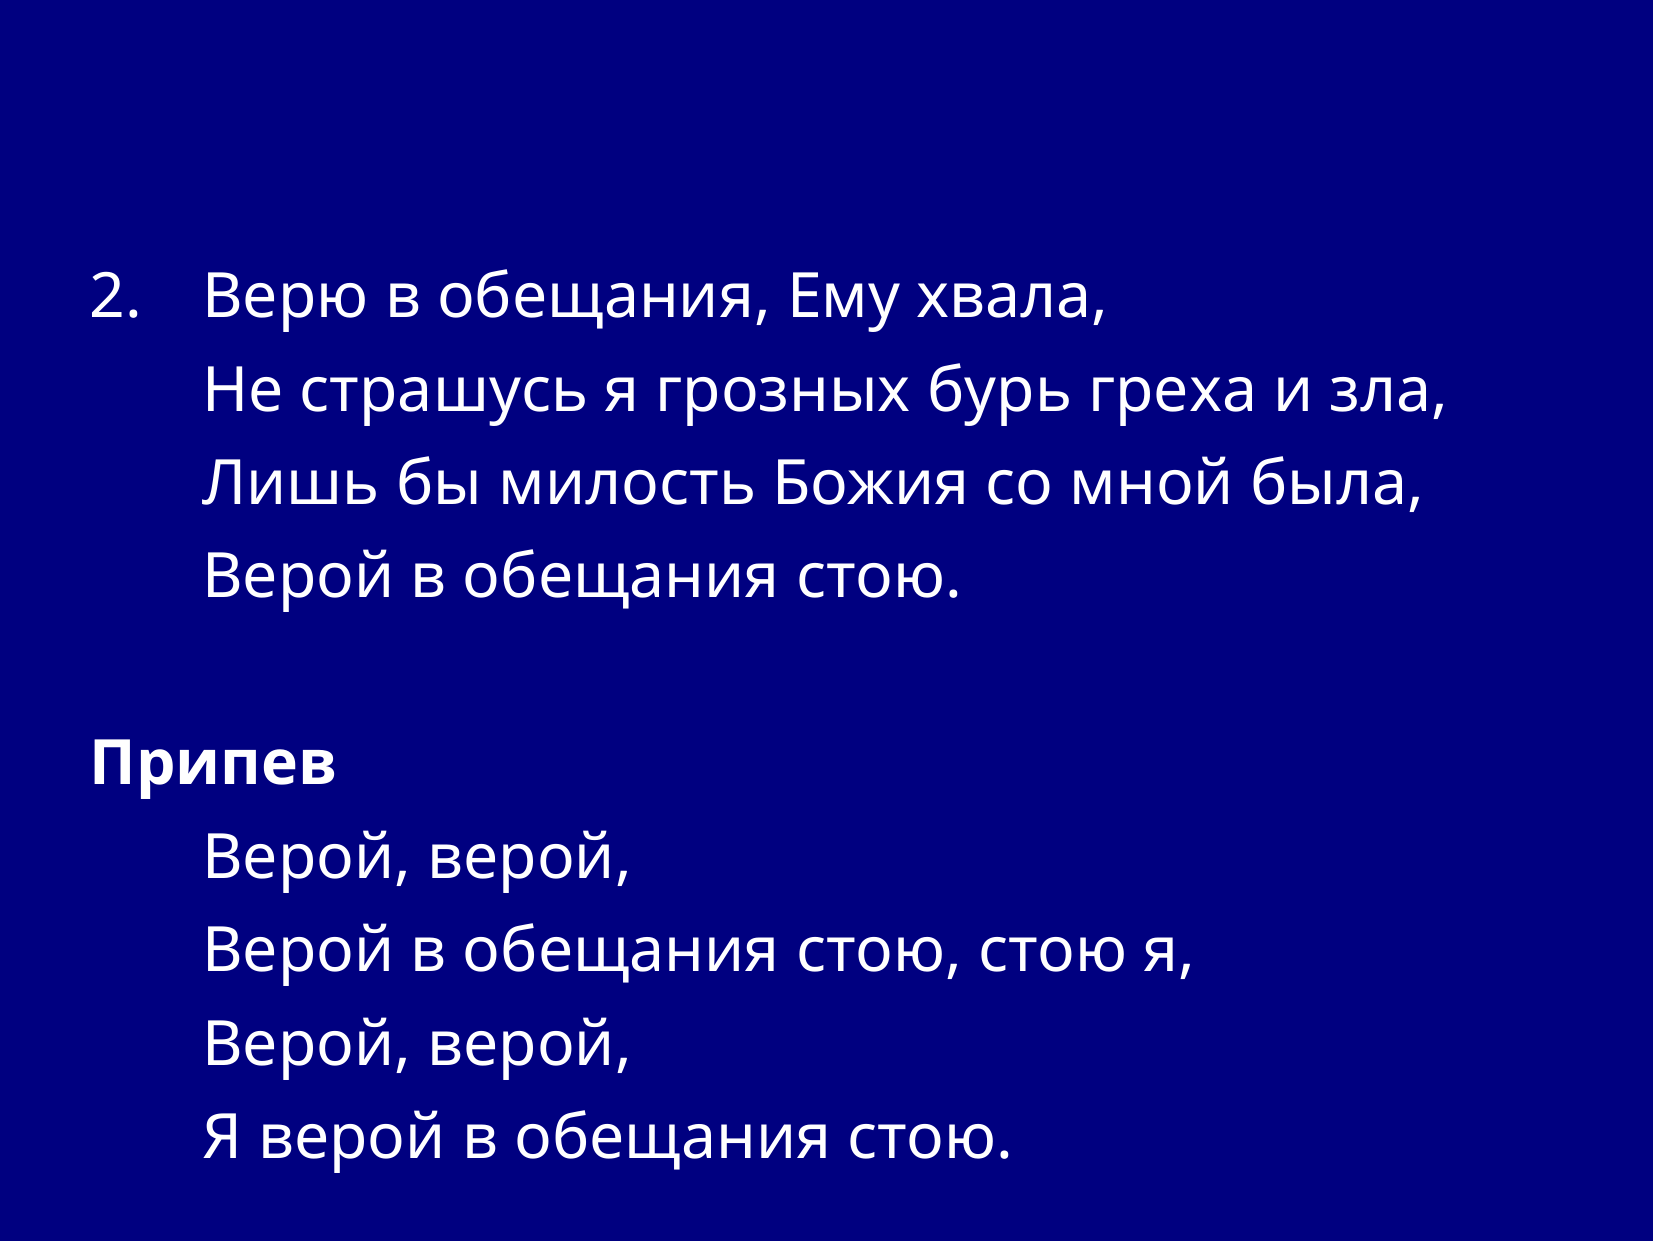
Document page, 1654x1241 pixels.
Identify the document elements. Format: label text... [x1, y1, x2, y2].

text_box 2. Верю в обещания, Ему хвала, Не страшусь я грозных бурь греха и зла, Лишь бы милость Божия со мной была, Верой в обещания стою. Припев Верой, верой, Верой в обещания стою, стою я, Верой, верой, Я верой в обещания стою. [75, 150, 1576, 1163]
